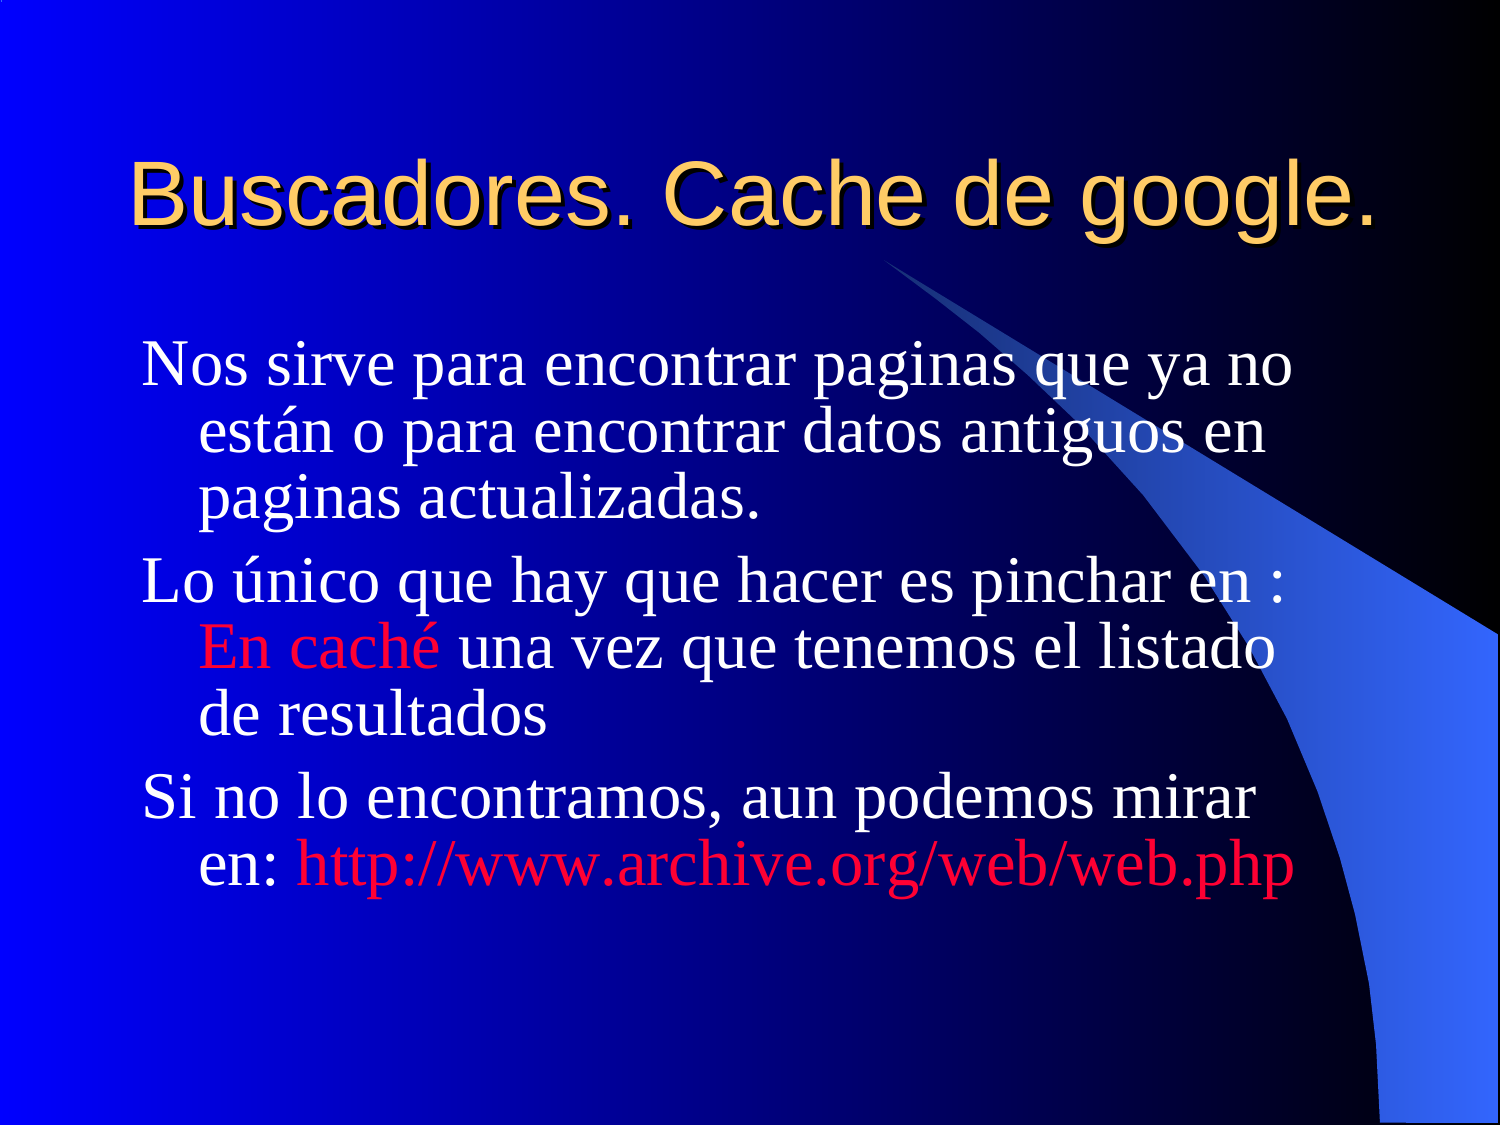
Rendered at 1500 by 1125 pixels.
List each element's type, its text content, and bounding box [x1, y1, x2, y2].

title Buscadores. Cache de google. [111, 99, 1438, 288]
list Nos sirve para encontrar paginas que ya no están o para encontrar datos antiguos en paginas actualizadas. Lo único que hay que hacer es pinchar en :En caché una vez que tenemos el listado de resultados Si no lo encontramos, aun podemos mirar en: http://www.archive.org/web/web.php [111, 324, 1387, 1001]
